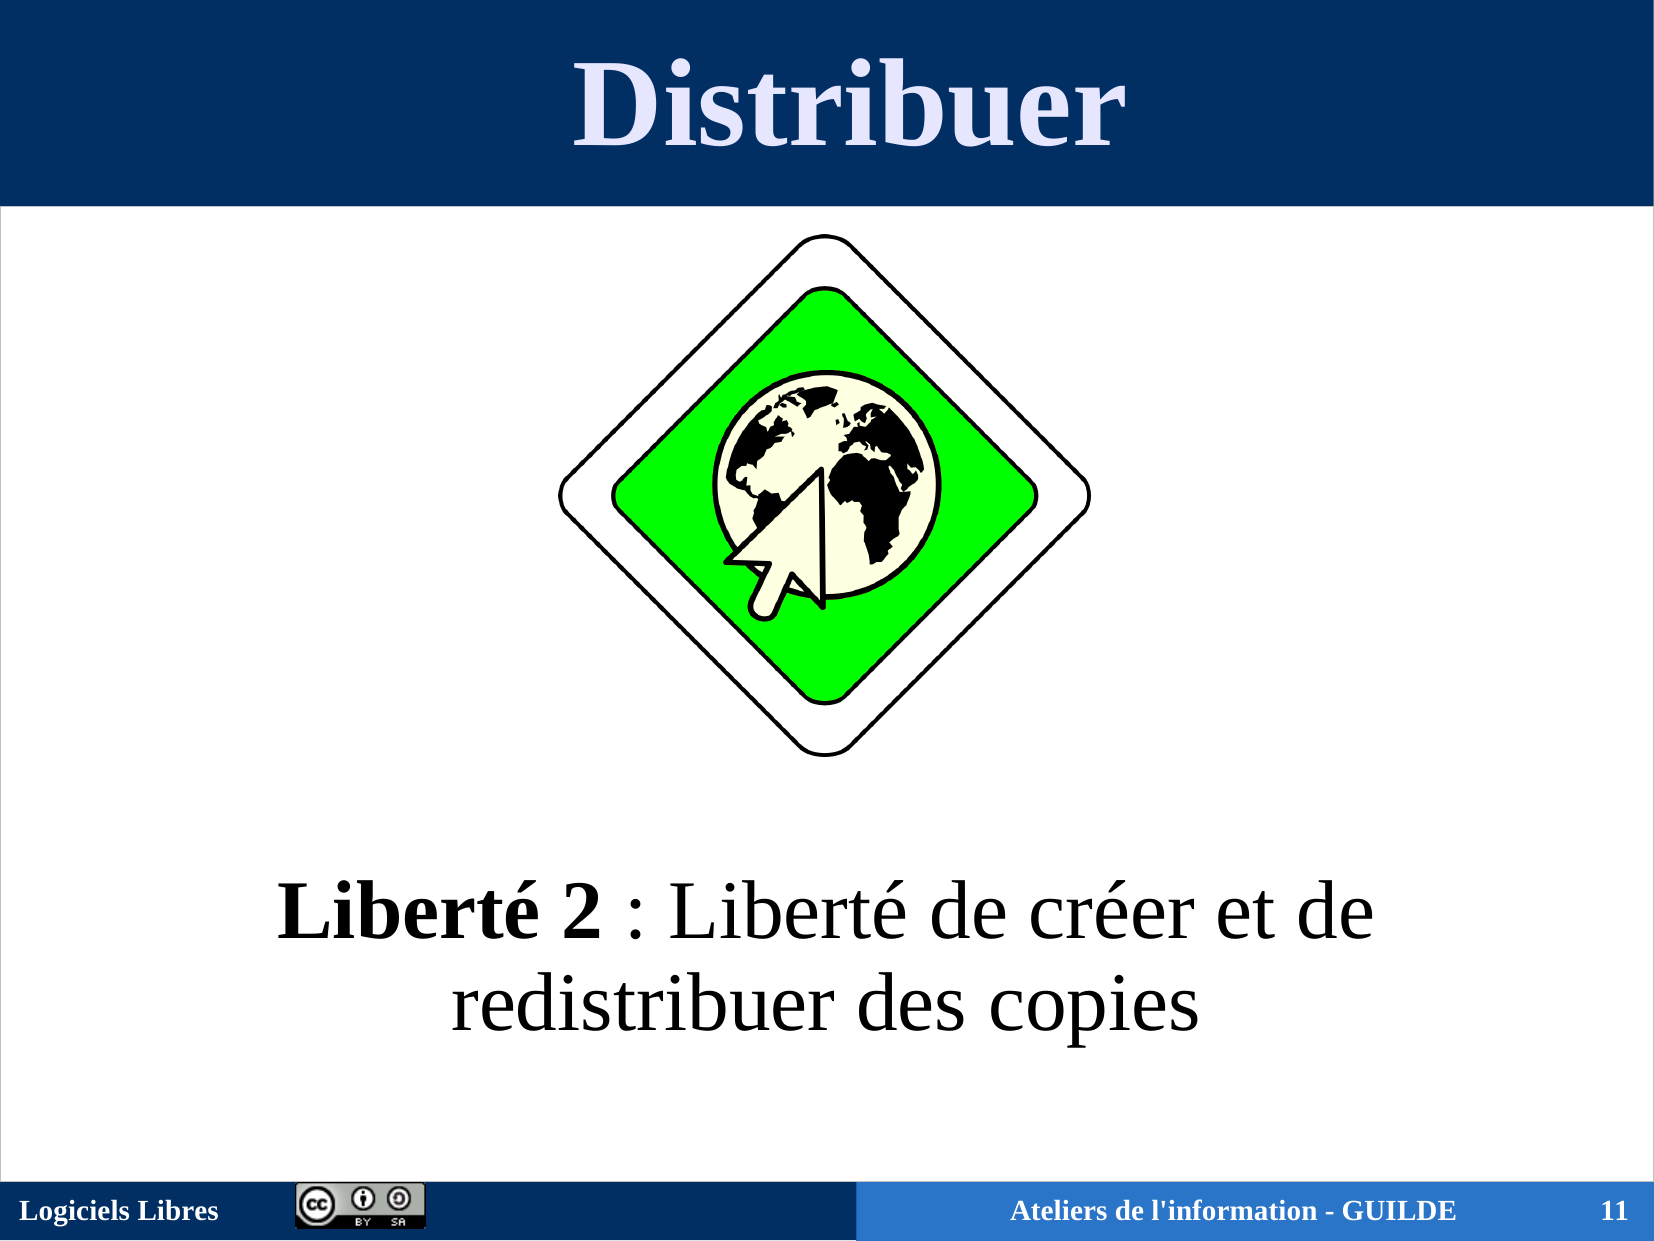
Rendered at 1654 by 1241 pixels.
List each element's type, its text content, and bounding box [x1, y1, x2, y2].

title Distribuer [76, 0, 1565, 208]
picture [558, 234, 1091, 757]
picture [295, 1182, 426, 1229]
text_box Liberté 2 : Liberté de créer et de redistribuer des copies [200, 864, 1453, 1049]
